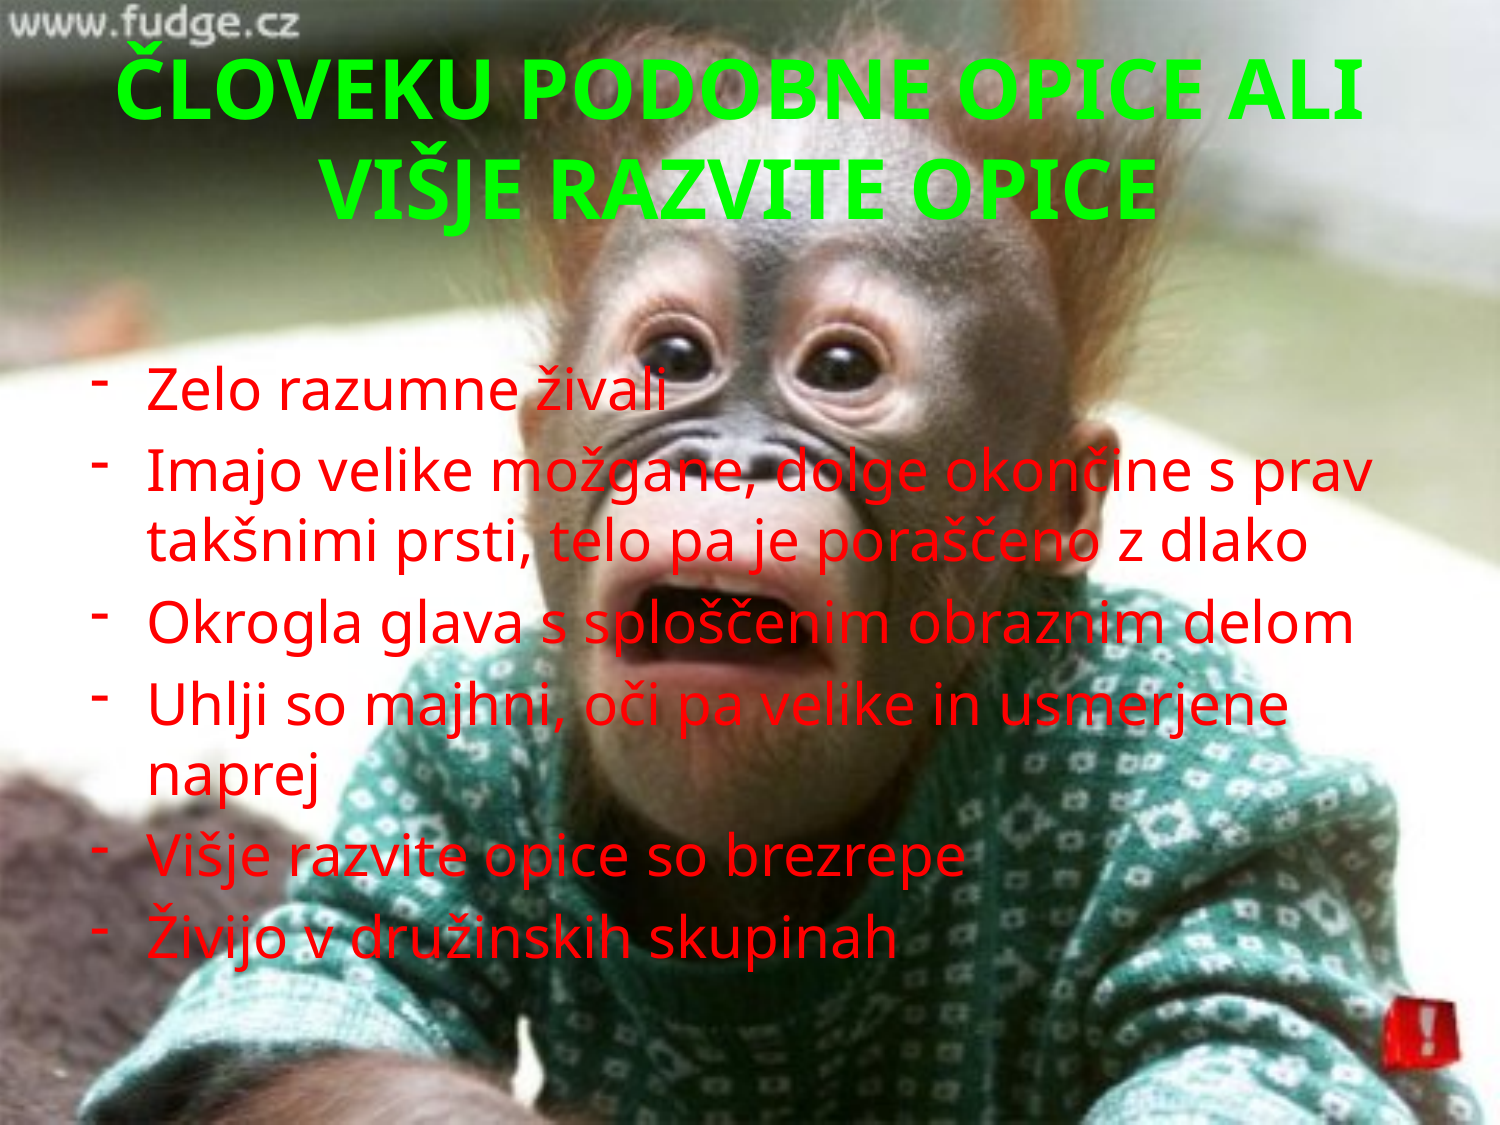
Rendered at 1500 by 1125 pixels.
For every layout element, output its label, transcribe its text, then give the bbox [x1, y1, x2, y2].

picture [0, 0, 1500, 1125]
title ČLOVEKU PODOBNE OPICE ALI VIŠJE RAZVITE OPICE [64, 42, 1415, 231]
list Zelo razumne živali Imajo velike možgane, dolge okončine s prav takšnimi prsti, telo pa je poraščeno z dlako Okrogla glava s sploščenim obraznim delom Uhlji so majhni, oči pa velike in usmerjene naprej Višje razvite opice so brezrepe Živijo v družinskih skupinah [75, 262, 1425, 1005]
